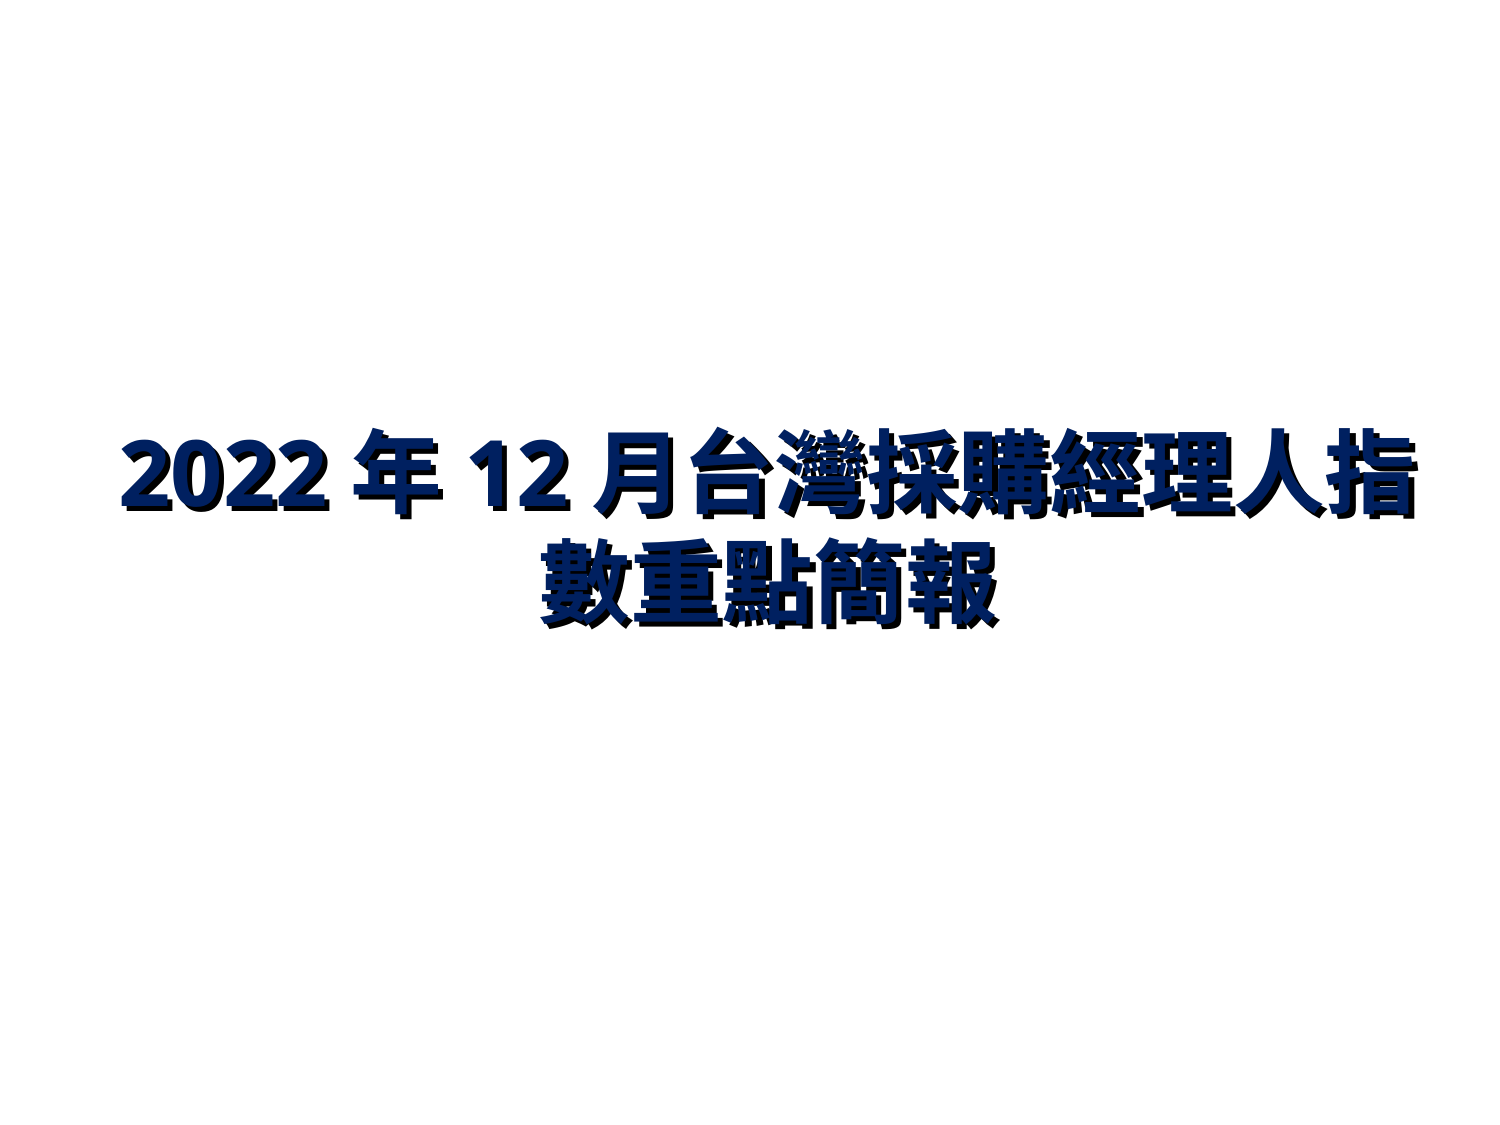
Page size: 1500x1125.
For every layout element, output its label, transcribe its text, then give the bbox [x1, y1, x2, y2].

title 2022年12月台灣採購經理人指數重點簡報 [76, 404, 1459, 646]
